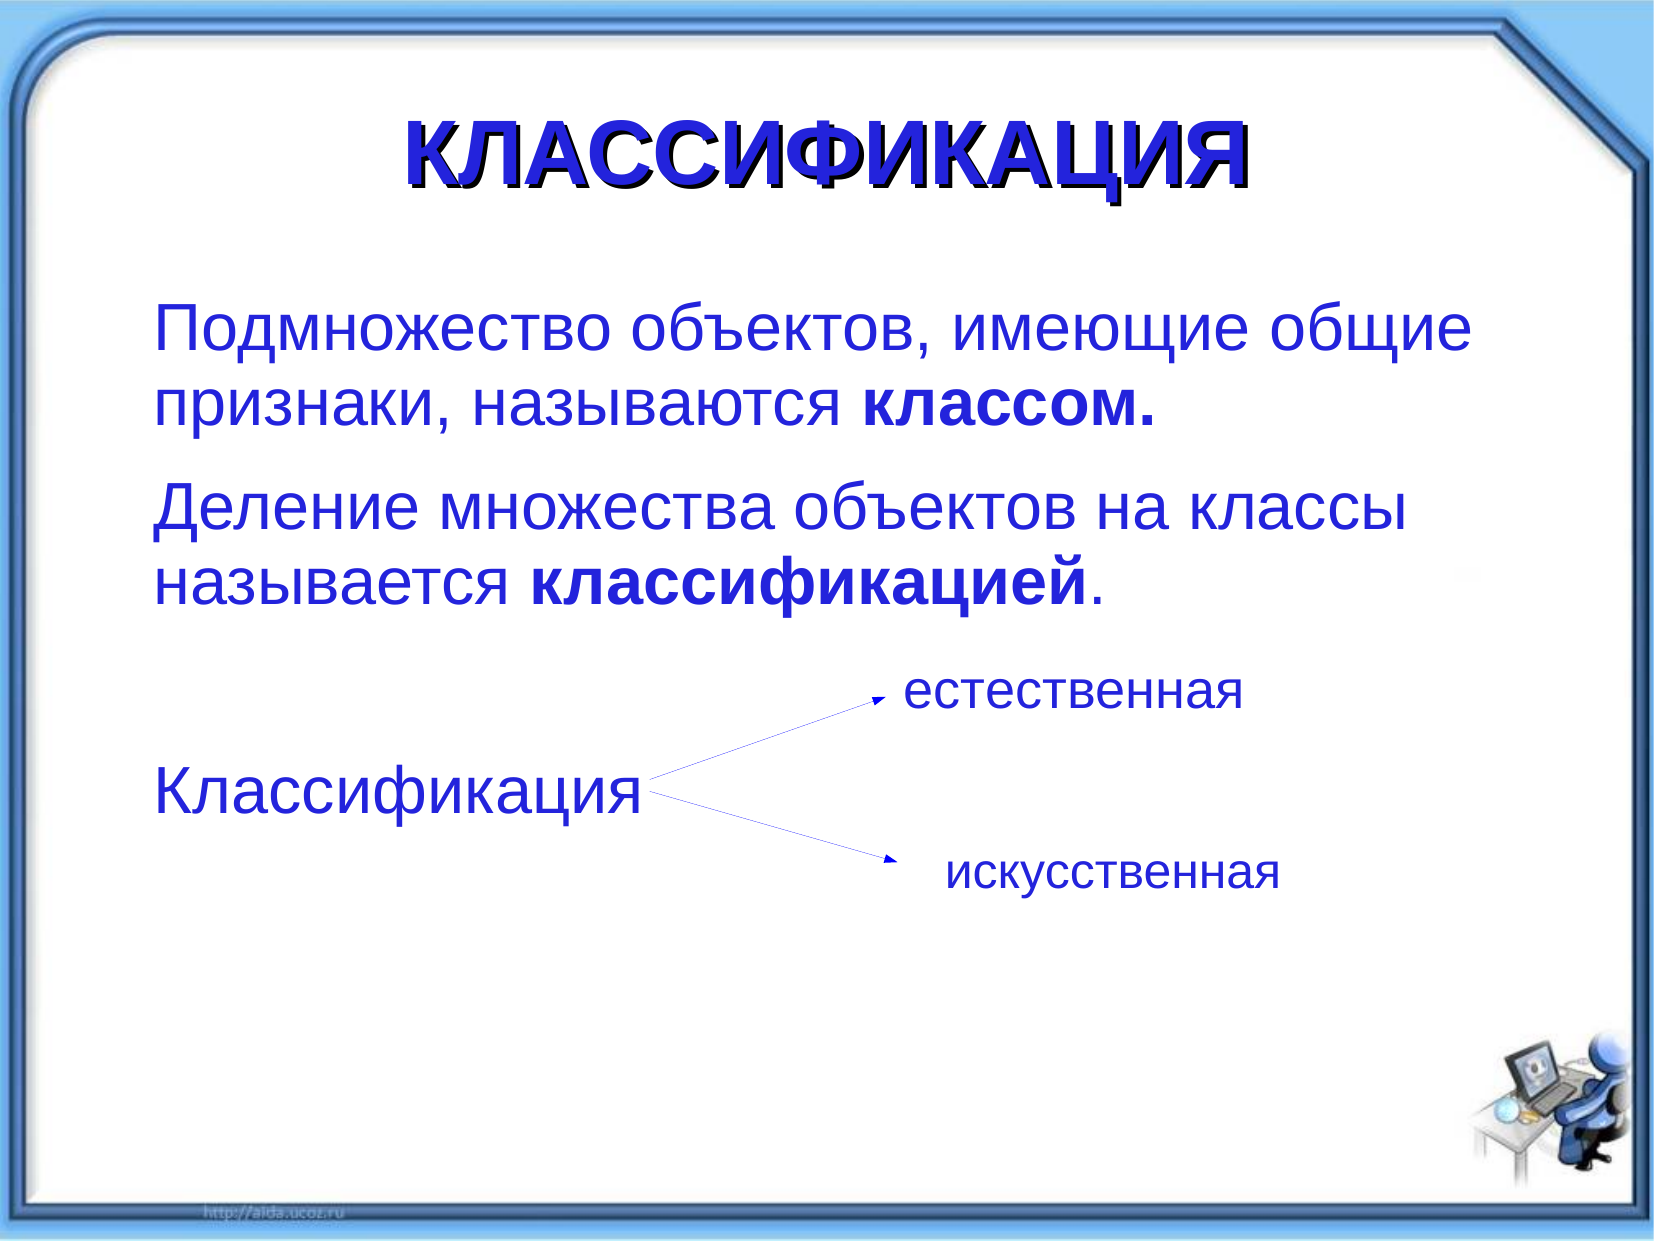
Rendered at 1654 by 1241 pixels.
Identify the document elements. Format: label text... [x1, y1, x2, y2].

list Подмножество объектов, имеющие общие признаки, называются классом. Деление множества объектов на классы называется классификацией. Классификация [82, 290, 1571, 1010]
text_box естественная [885, 649, 1294, 731]
picture [0, 0, 1654, 1241]
text_box искусственная [927, 832, 1300, 910]
title КЛАССИФИКАЦИЯ [82, 49, 1571, 257]
